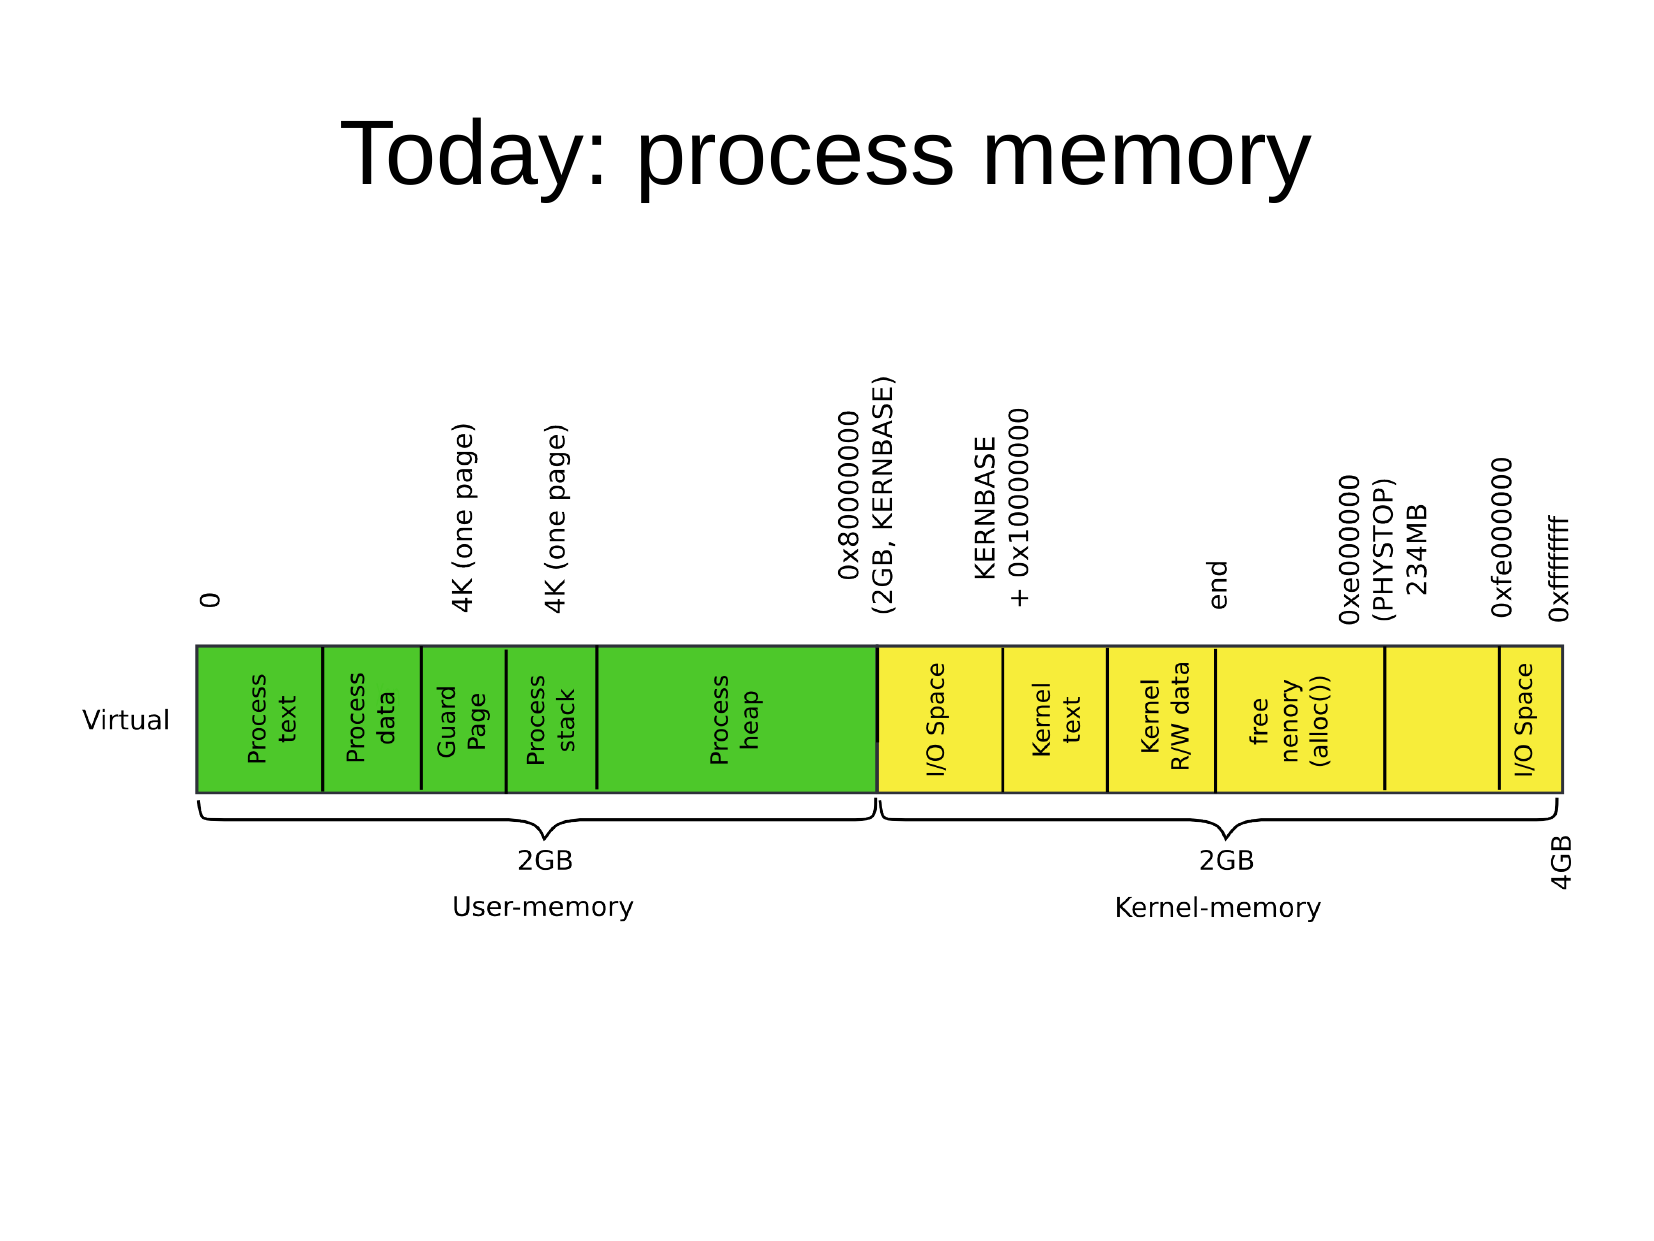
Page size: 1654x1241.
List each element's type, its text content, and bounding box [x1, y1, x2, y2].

picture [82, 377, 1571, 922]
title Today: process memory [82, 49, 1571, 257]
